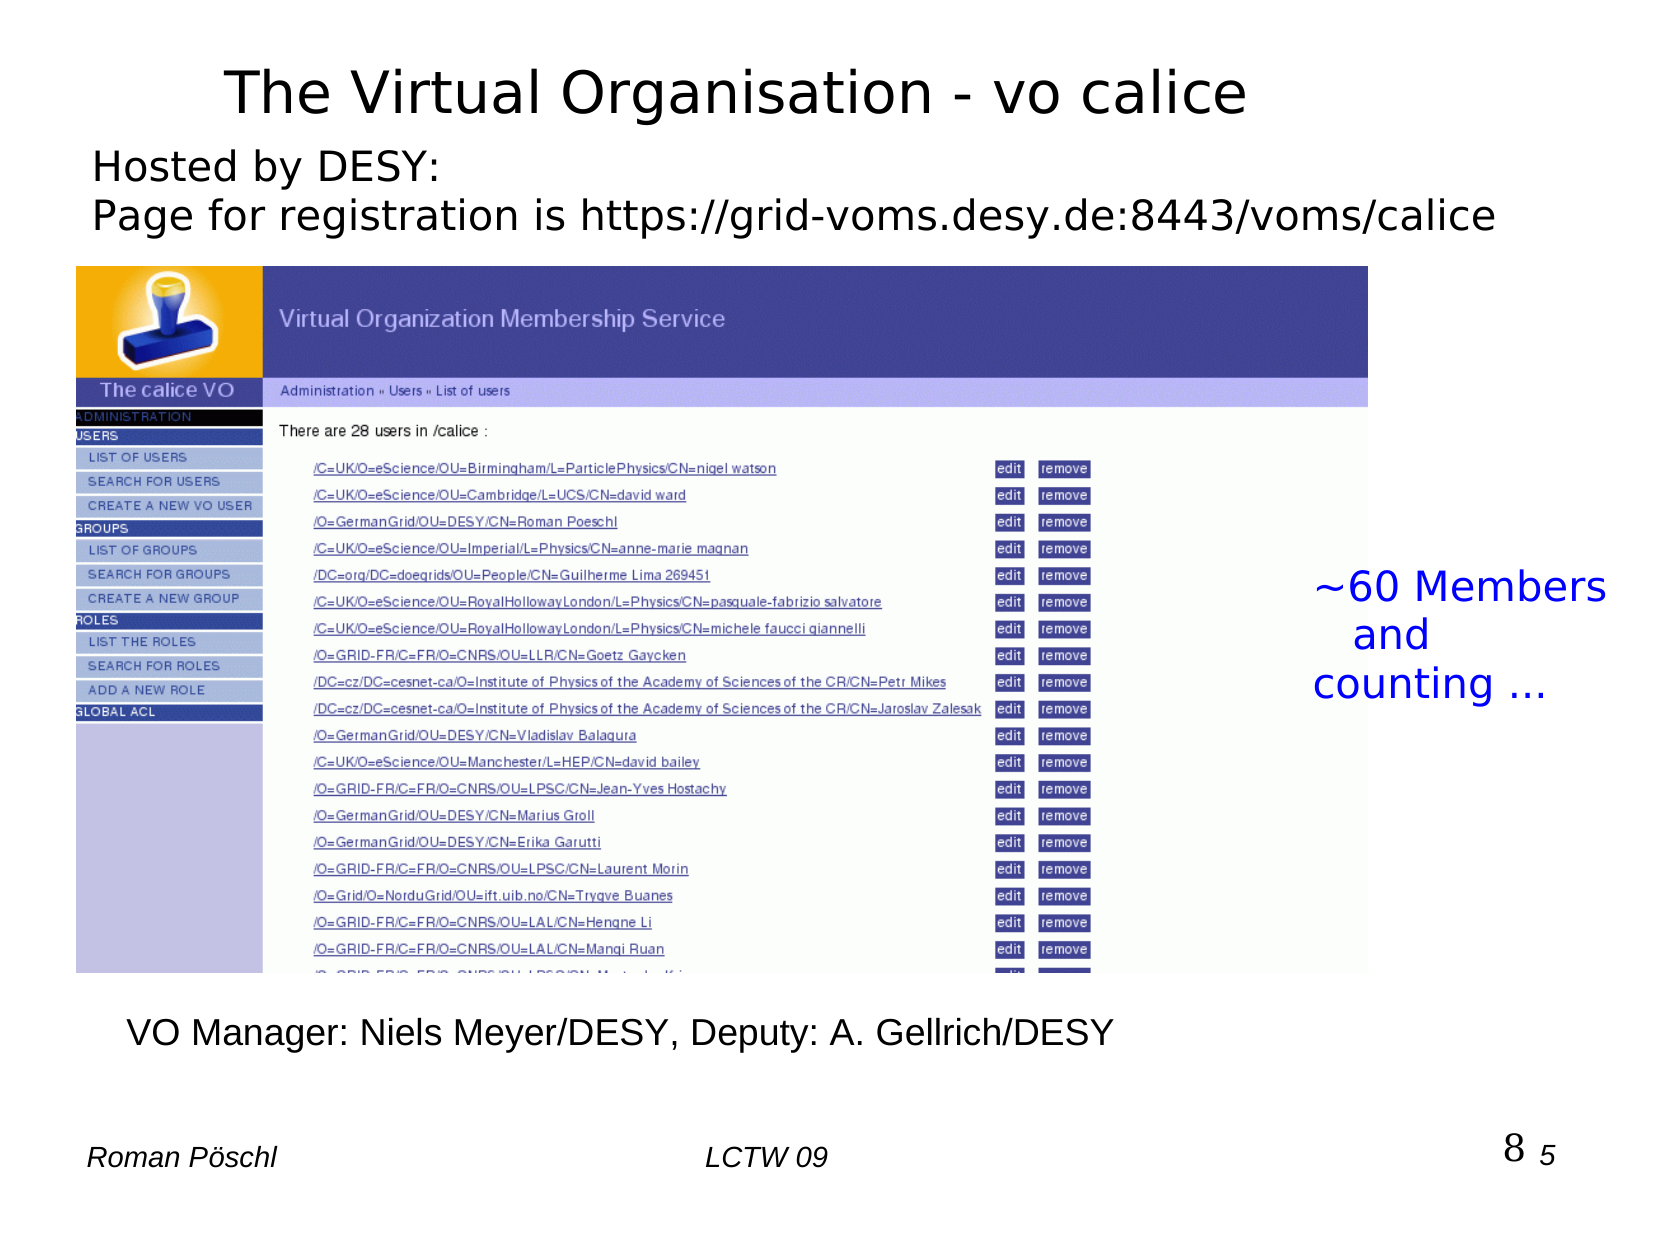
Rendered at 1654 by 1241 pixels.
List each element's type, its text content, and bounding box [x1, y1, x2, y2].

text_box ~60 Members and counting ... [1312, 562, 1608, 709]
text_box VO Manager: Niels Meyer/DESY, Deputy: A. Gellrich/DESY [111, 1003, 972, 1065]
text_box Hosted by DESY: Page for registration is https://grid-voms.desy.de:8443/voms/calice [76, 135, 1335, 251]
picture [76, 266, 1368, 974]
title The Virtual Organisation - vo calice [99, 0, 1375, 188]
text_box 8 [1502, 1127, 1598, 1186]
